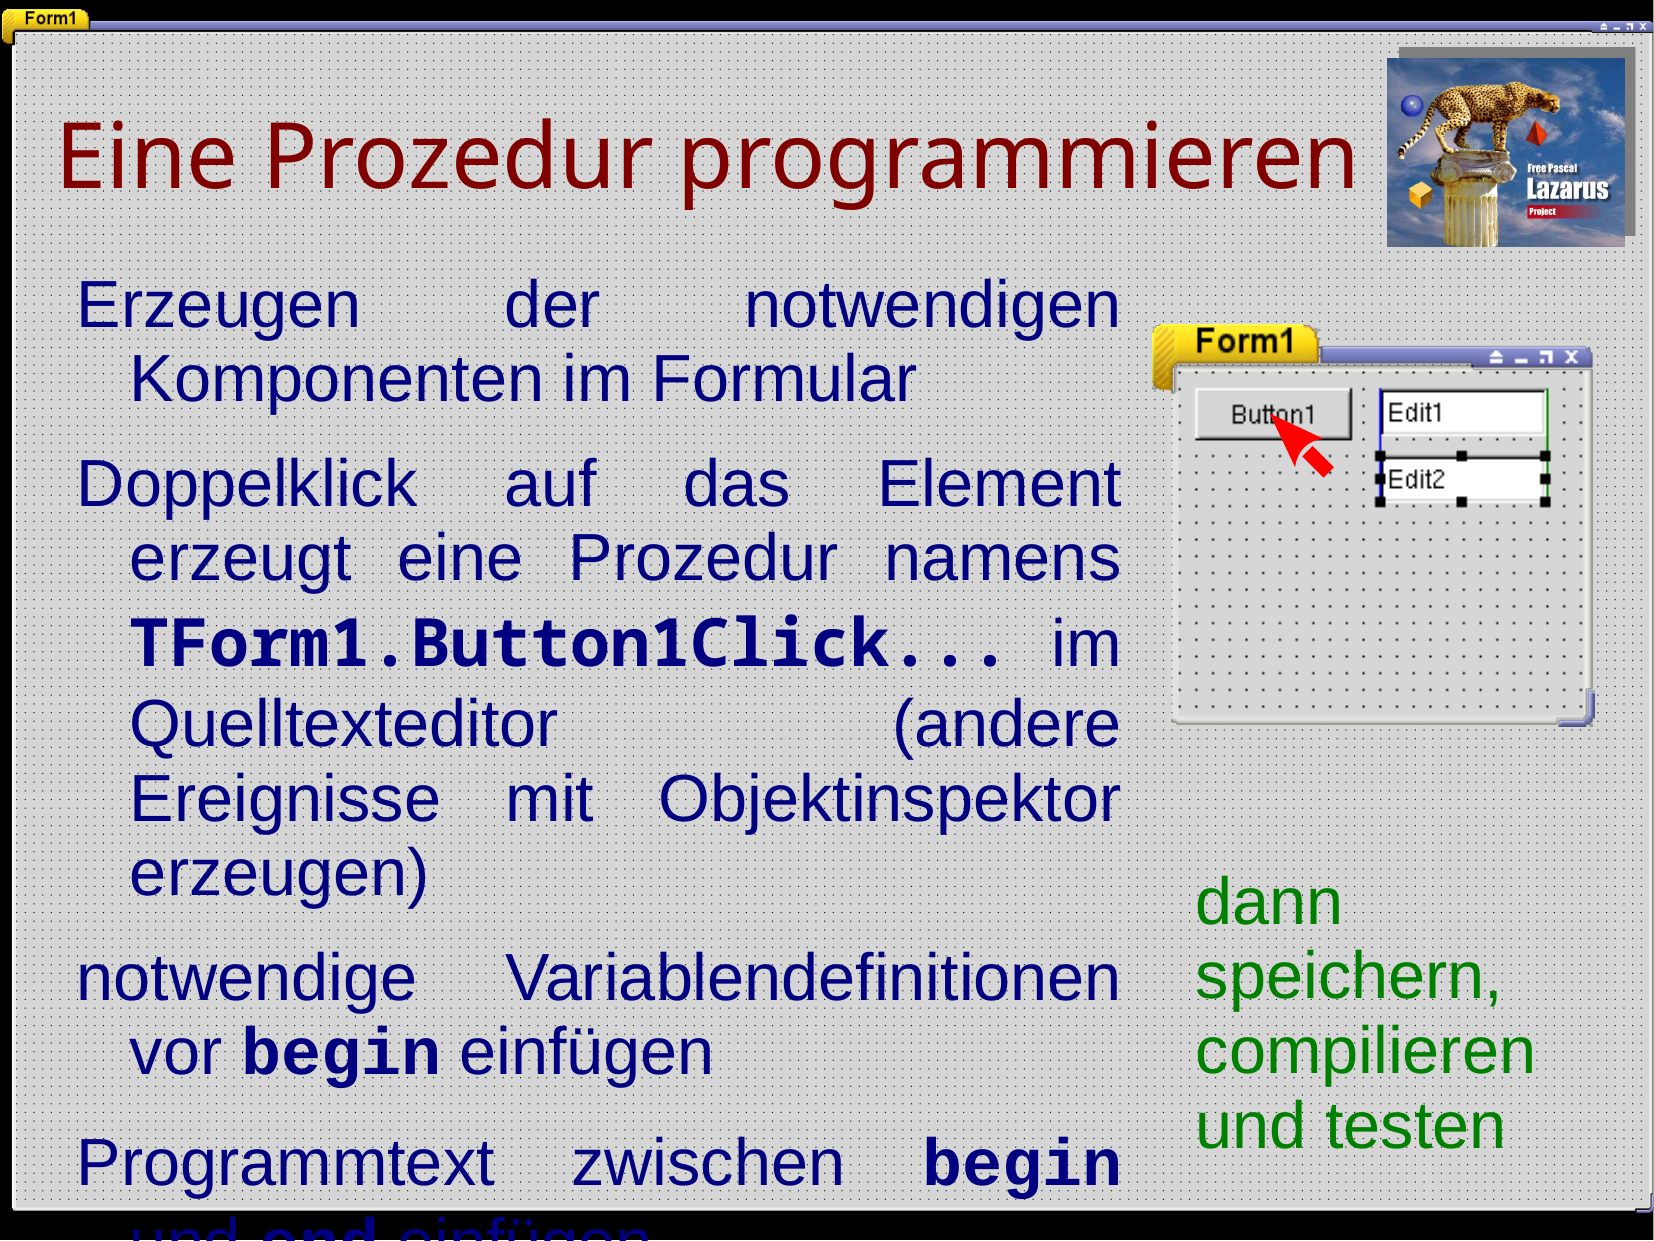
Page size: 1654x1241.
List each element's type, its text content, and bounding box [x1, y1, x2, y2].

title Eine Prozedur programmieren [29, 56, 1388, 250]
text_box dann speichern, compilieren und testen [1181, 856, 1595, 1171]
list Erzeugen der notwendigen Komponenten im Formular Doppelklick auf das Element erzeugt eine Prozedur namens TForm1.Button1Click... im Quelltexteditor (andere Ereignisse mit Objektinspektor erzeugen) notwendige Variablendefinitionen vor begin einfügen Programmtext zwischen begin und end einfügen [59, 266, 1123, 1202]
picture [2, 8, 1654, 1213]
